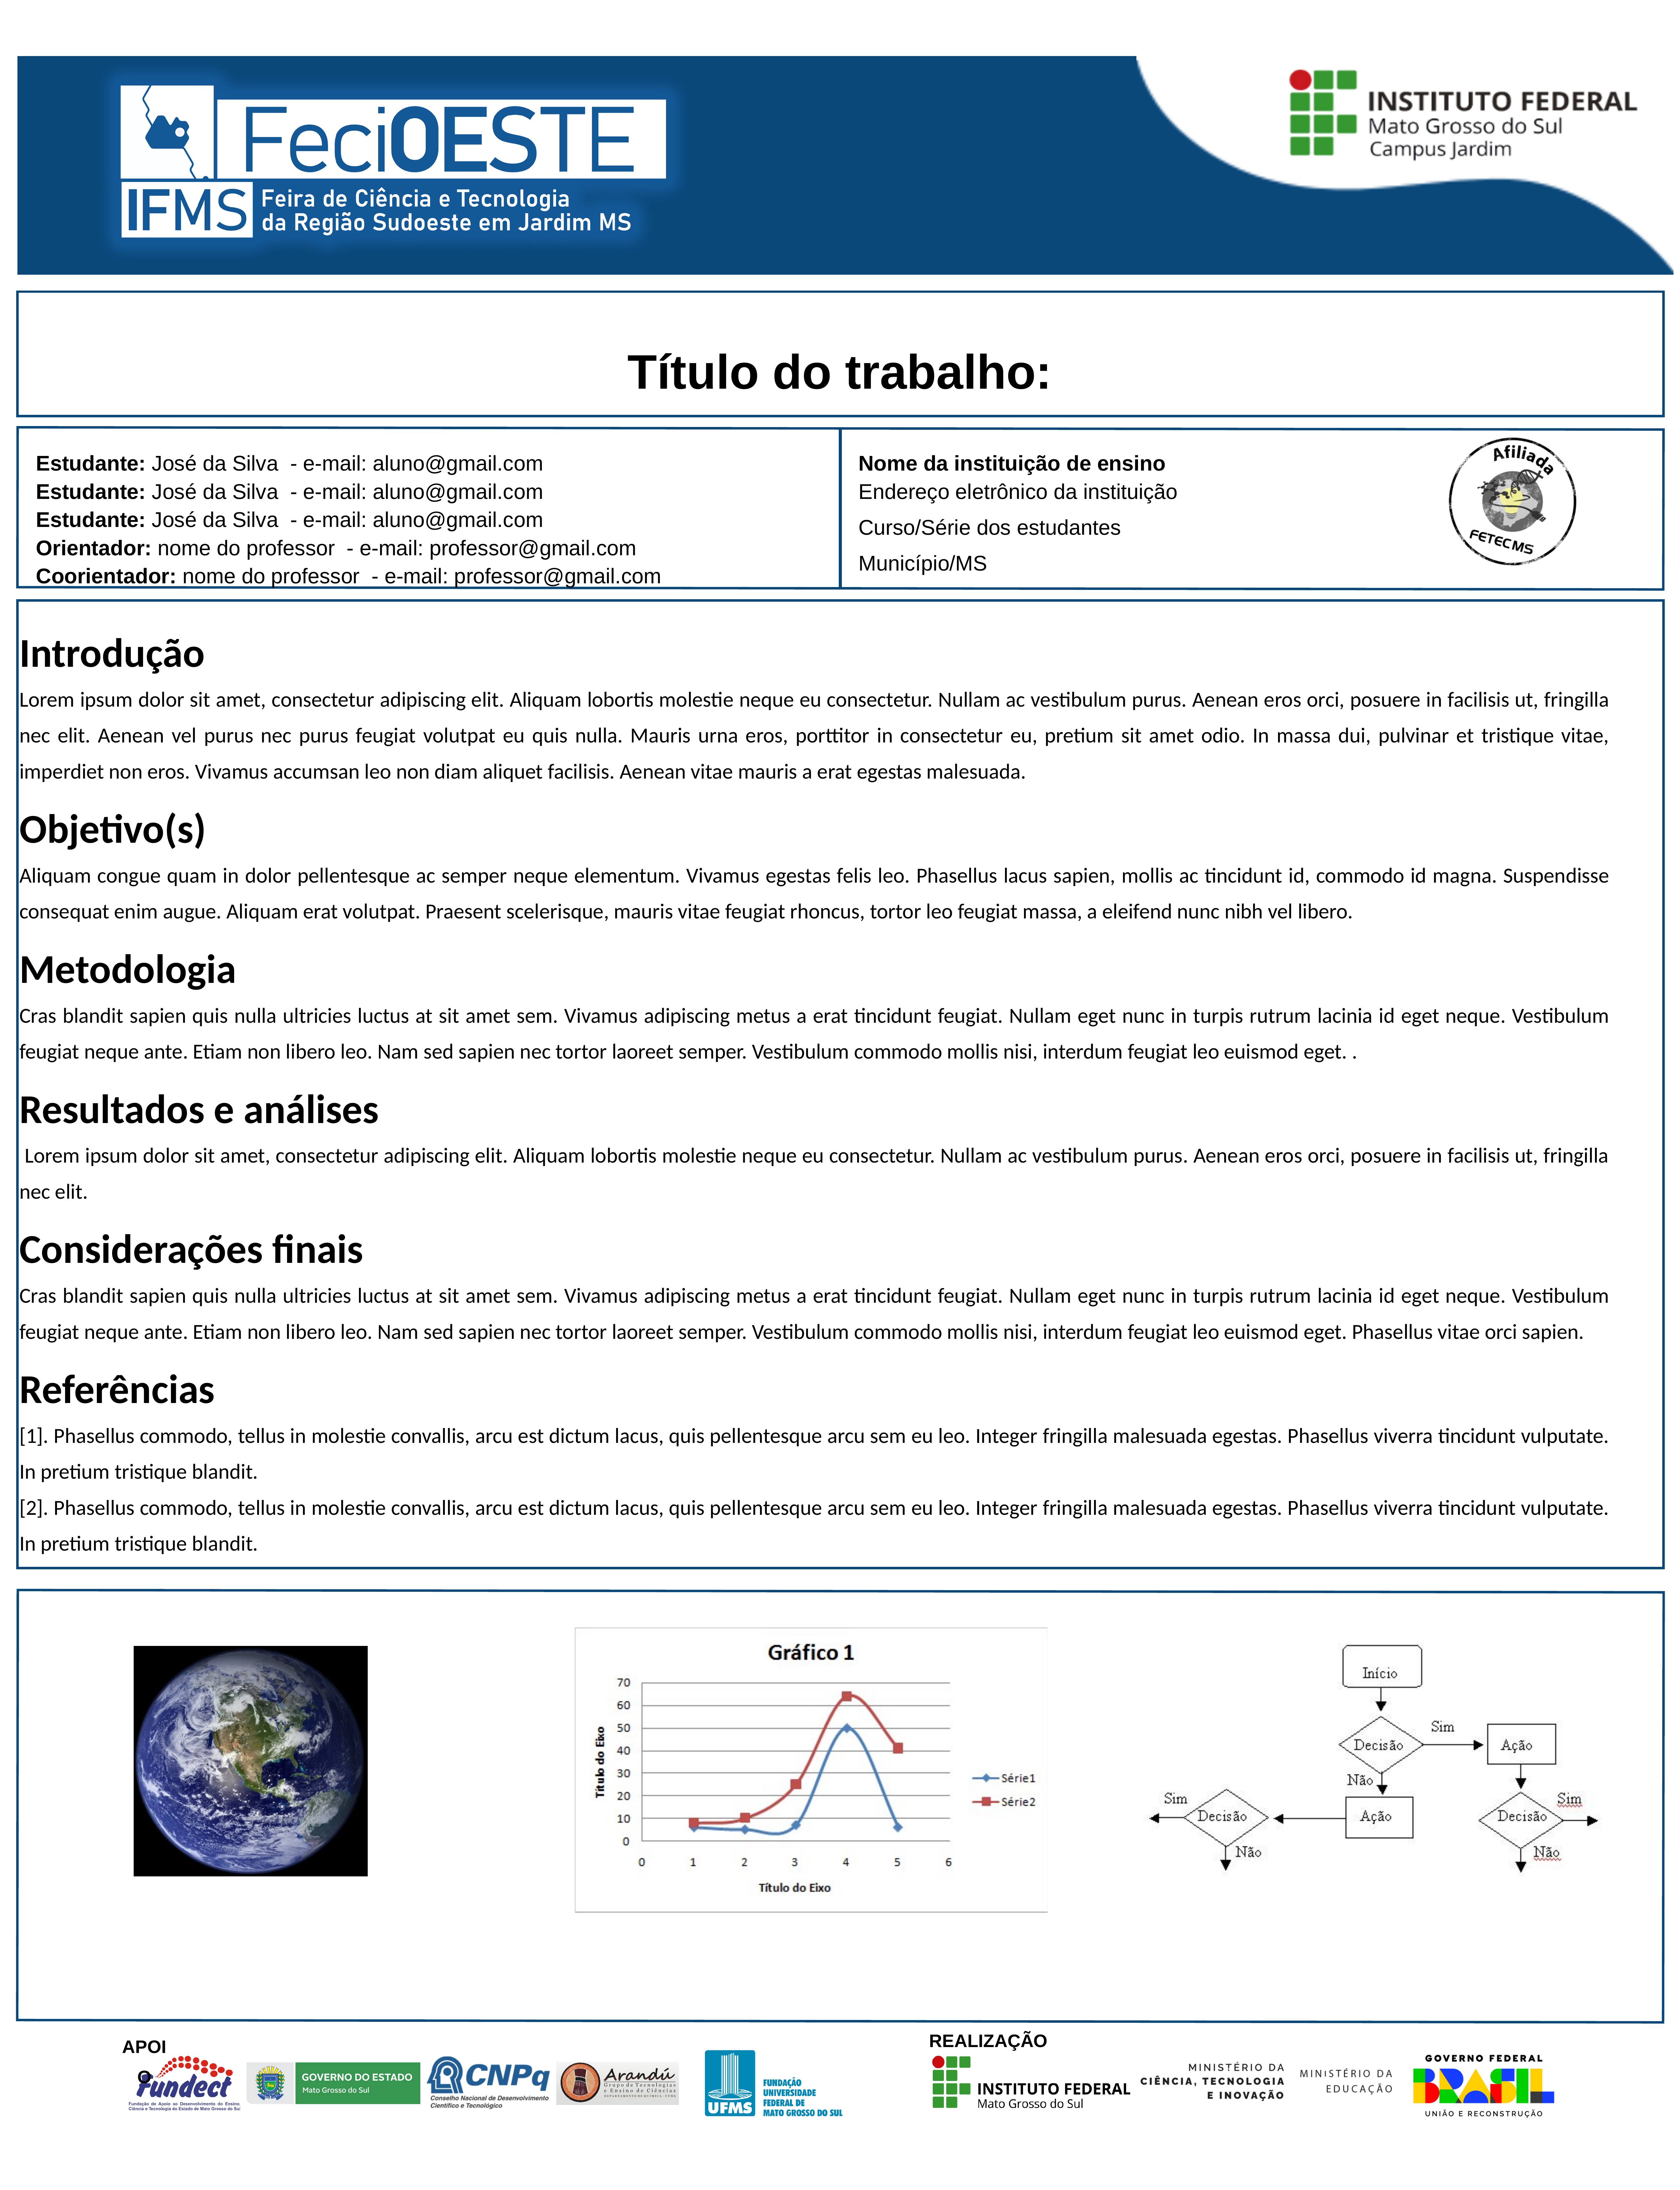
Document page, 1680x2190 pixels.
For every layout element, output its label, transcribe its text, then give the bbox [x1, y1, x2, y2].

text_box Título do trabalho: [627, 317, 1053, 399]
text_box Endereço eletrônico da instituição Curso/Série dos estudantes Município/MS [858, 467, 1558, 575]
text_box Nome da instituição de ensino [858, 439, 1558, 467]
text_box Estudante: José da Silva - e-mail: aluno@gmail.com [428, 457, 443, 467]
text_box Introdução Lorem ipsum dolor sit amet, consectetur adipiscing elit. Aliquam lobortis molestie neque eu consectetur. Nullam ac vestibulum purus. Aenean eros orci, posuere in facilisis ut, fringilla nec elit. Aenean vel purus nec purus feugiat volutpat eu quis nulla. Mauris urna eros, porttitor in consectetur eu, pretium sit amet odio. In massa dui, pulvinar et tristique vitae, imperdiet non eros. Vivamus accumsan leo non diam aliquet facilisis. Aenean vitae mauris a erat egestas malesuada. Objetivo(s) Aliquam congue quam in dolor pellentesque ac semper neque elementum. Vivamus egestas felis leo. Phasellus lacus sapien, mollis ac tincidunt id, commodo id magna. Suspendisse consequat enim augue. Aliquam erat volutpat. Praesent scelerisque, mauris vitae feugiat rhoncus, tortor leo feugiat massa, a eleifend nunc nibh vel libero. Metodologia Cras blandit sapien quis nulla ultricies luctus at sit amet sem. Vivamus adipiscing metus a erat tincidunt feugiat. Nullam eget nunc in turpis rutrum lacinia id eget neque. Vestibulum feugiat neque ante. Etiam non libero leo. Nam sed sapien nec tortor laoreet semper. Vestibulum commodo mollis nisi, interdum feugiat leo euismod eget. . Resultados e análises Lorem ipsum dolor sit amet, consectetur adipiscing elit. Aliquam lobortis molestie neque eu consectetur. Nullam ac vestibulum purus. Aenean eros orci, posuere in facilisis ut, fringilla nec elit. Considerações finais Cras blandit sapien quis nulla ultricies luctus at sit amet sem. Vivamus adipiscing metus a erat tincidunt feugiat. Nullam eget nunc in turpis rutrum lacinia id eget neque. Vestibulum feugiat neque ante. Etiam non libero leo. Nam sed sapien nec tortor laoreet semper. Vestibulum commodo mollis nisi, interdum feugiat leo euismod eget. Phasellus vitae orci sapien. Referências [1]. Phasellus commodo, tellus in molestie convallis, arcu est dictum lacus, quis pellentesque arcu sem eu leo. Integer fringilla malesuada egestas. Phasellus viverra tincidunt vulputate. In pretium tristique blandit. [2]. Phasellus commodo, tellus in molestie convallis, arcu est dictum lacus, quis pellentesque arcu sem eu leo. Integer fringilla malesuada egestas. Phasellus viverra tincidunt vulputate. In pretium tristique blandit. [19, 1568, 1612, 1591]
text_box Estudante: José da Silva - e-mail: aluno@gmail.com [428, 513, 443, 524]
text_box Estudante: José da Silva - e-mail: aluno@gmail.com [36, 495, 736, 524]
text_box [246, 2062, 421, 2104]
text_box [17, 292, 1663, 416]
text_box REALIZAÇÃO [920, 2021, 1057, 2051]
text_box [129, 2056, 240, 2111]
text_box Estudante: José da Silva - e-mail: aluno@gmail.com [428, 485, 443, 495]
text_box [556, 2062, 679, 2105]
picture [1136, 56, 1673, 275]
text_box [427, 2056, 550, 2110]
text_box Estudante: José da Silva - e-mail: aluno@gmail.com [36, 467, 736, 495]
text_box Orientador: nome do professor - e-mail: professor@gmail.com [521, 541, 536, 552]
text_box Orientador: nome do professor - e-mail: professor@gmail.com [36, 524, 736, 552]
text_box [17, 55, 1136, 275]
text_box [17, 600, 1663, 1568]
text_box Coorientador: nome do professor - e-mail: professor@gmail.com [36, 552, 736, 588]
text_box APOIO [115, 2026, 173, 2087]
text_box [17, 427, 1663, 590]
text_box Estudante: José da Silva - e-mail: aluno@gmail.com [36, 439, 736, 467]
text_box [705, 2050, 842, 2116]
text_box [17, 1590, 1664, 2145]
